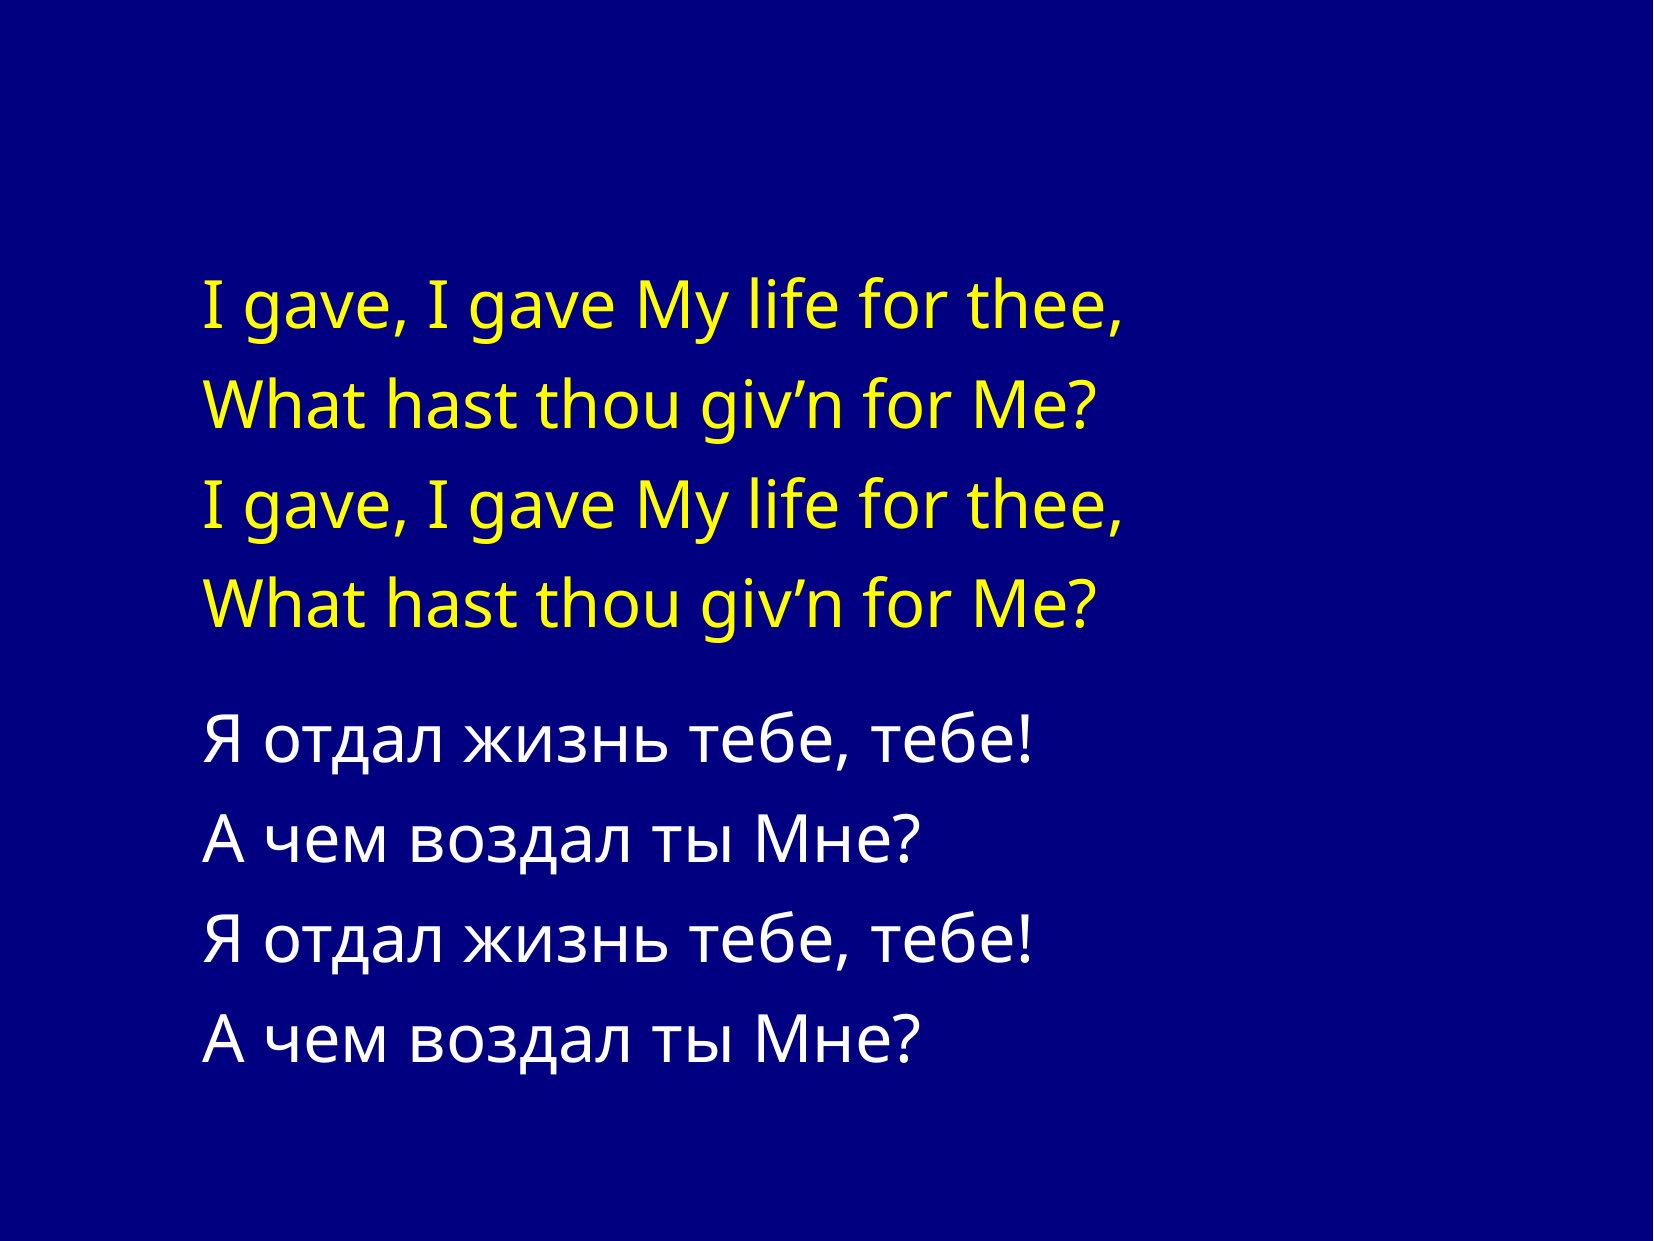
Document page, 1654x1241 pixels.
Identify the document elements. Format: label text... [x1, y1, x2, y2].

text_box I gave, I gave My life for thee, What hast thou giv’n for Me? I gave, I gave My life for thee, What hast thou giv’n for Me? [75, 150, 1576, 638]
text_box Я отдал жизнь тебе, тебе! А чем воздал ты Мне? Я отдал жизнь тебе, тебе! А чем воздал ты Мне? [75, 675, 1576, 1163]
